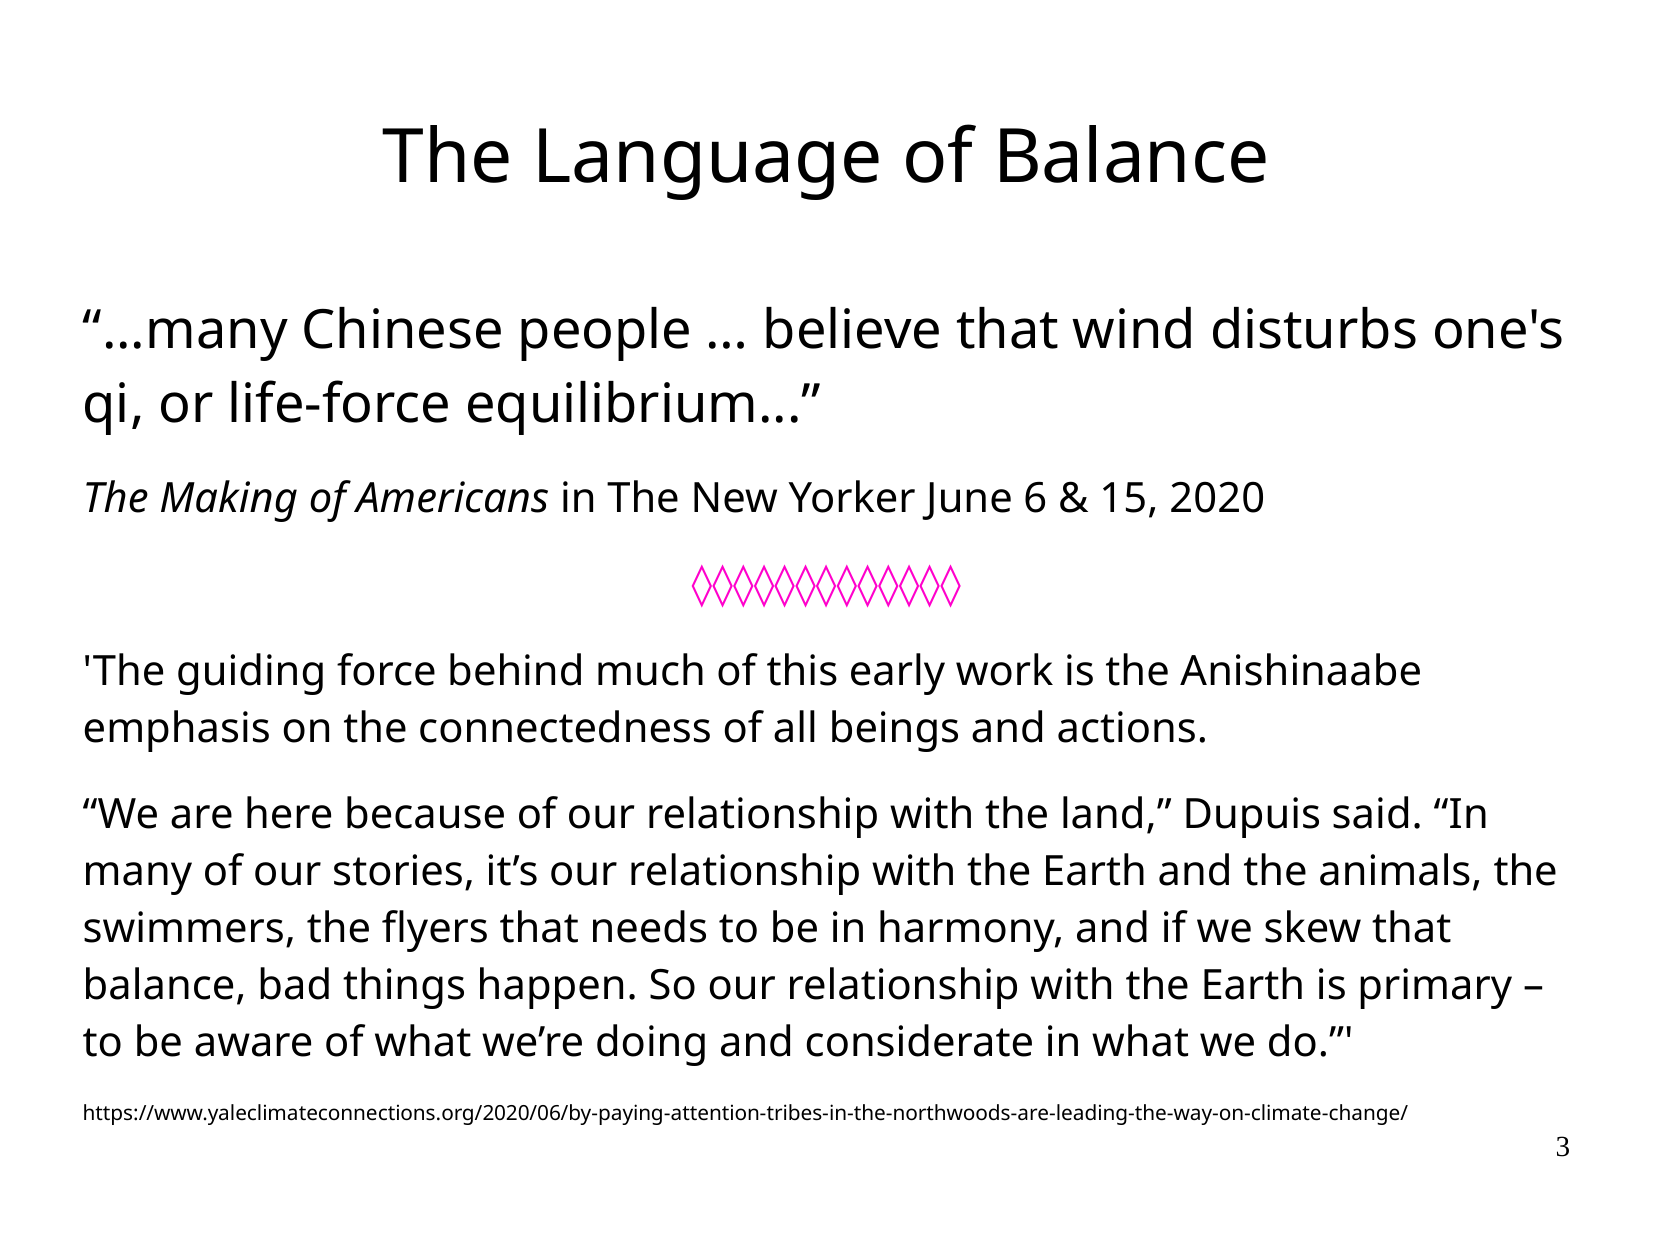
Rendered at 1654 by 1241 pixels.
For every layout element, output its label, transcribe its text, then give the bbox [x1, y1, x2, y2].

list “...many Chinese people … believe that wind disturbs one's qi, or life-force equilibrium...” The Making of Americans in The New Yorker June 6 & 15, 2020 ◊◊◊◊◊◊◊◊◊◊◊◊◊ 'The guiding force behind much of this early work is the Anishinaabe emphasis on the connectedness of all beings and actions. “We are here because of our relationship with the land,” Dupuis said. “In many of our stories, it’s our relationship with the Earth and the animals, the swimmers, the flyers that needs to be in harmony, and if we skew that balance, bad things happen. So our relationship with the Earth is primary – to be aware of what we’re doing and considerate in what we do.”' https://www.yaleclimateconnections.org/2020/06/by-paying-attention-tribes-in-the-northwoods-are-leading-the-way-on-climate-change/ [82, 290, 1571, 1180]
title The Language of Balance [82, 49, 1571, 257]
